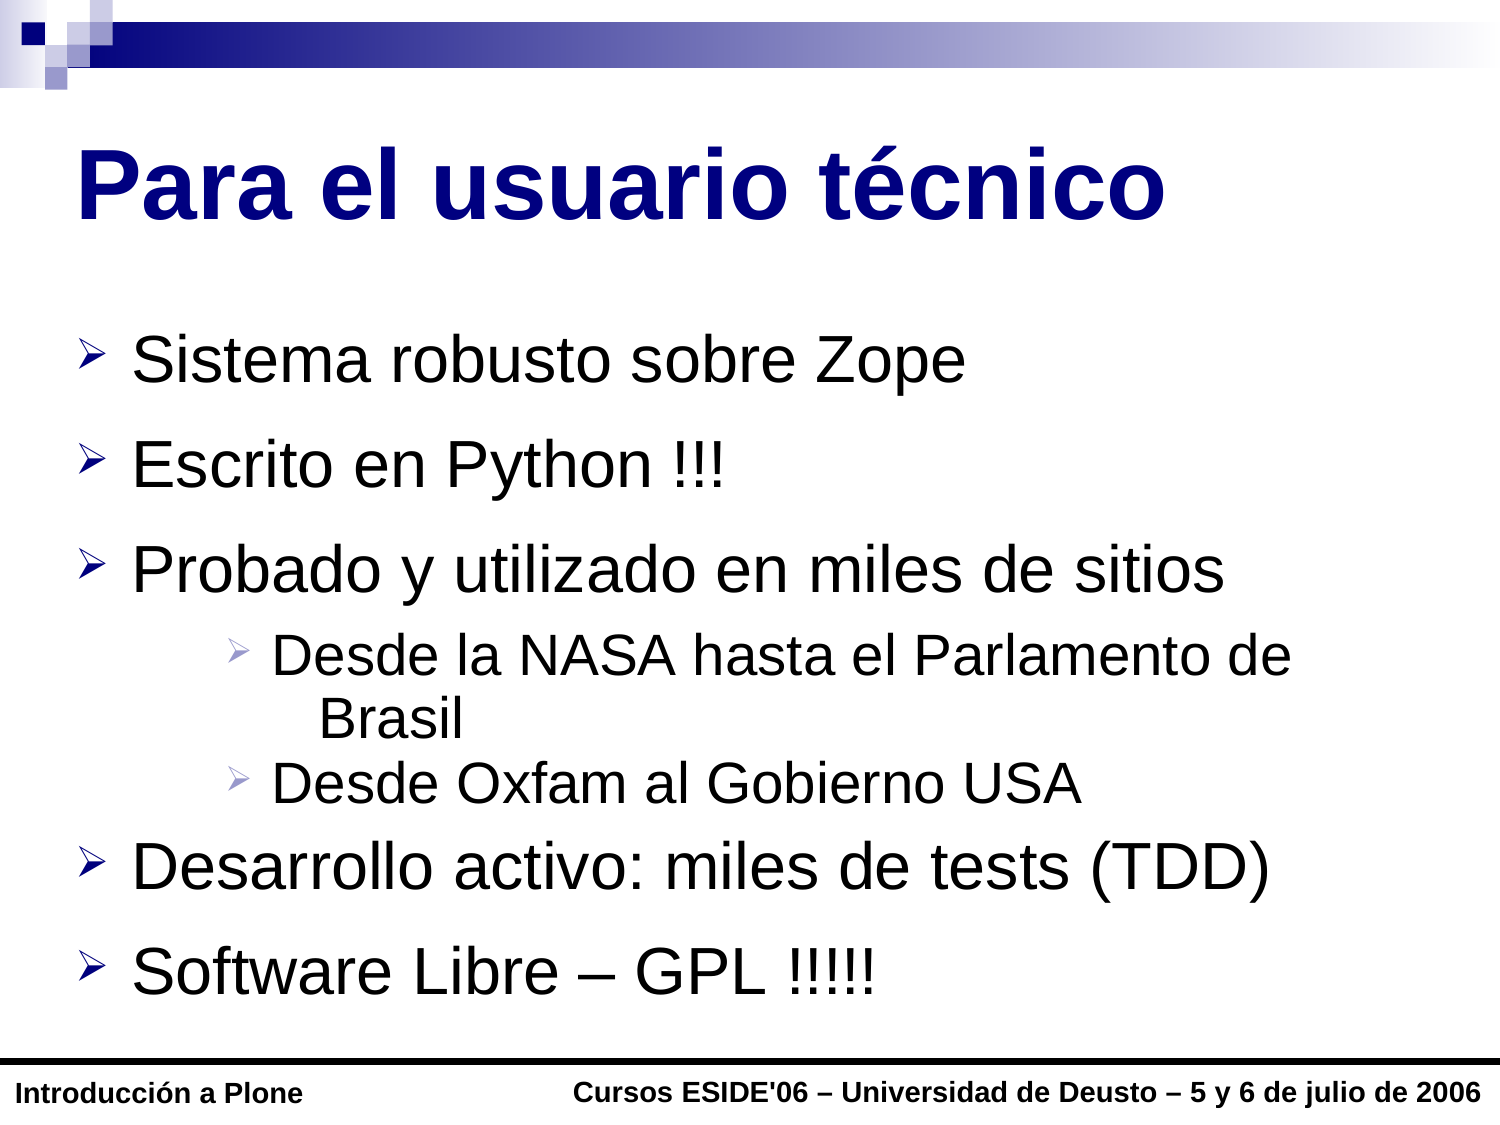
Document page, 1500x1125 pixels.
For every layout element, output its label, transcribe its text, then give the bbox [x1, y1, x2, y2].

list Sistema robusto sobre Zope Escrito en Python !!! Probado y utilizado en miles de sitios Desde la NASA hasta el Parlamento de Brasil Desde Oxfam al Gobierno USA Desarrollo activo: miles de tests (TDD) Software Libre – GPL !!!!! [75, 324, 1426, 1034]
title Para el usuario técnico [75, 66, 1426, 309]
